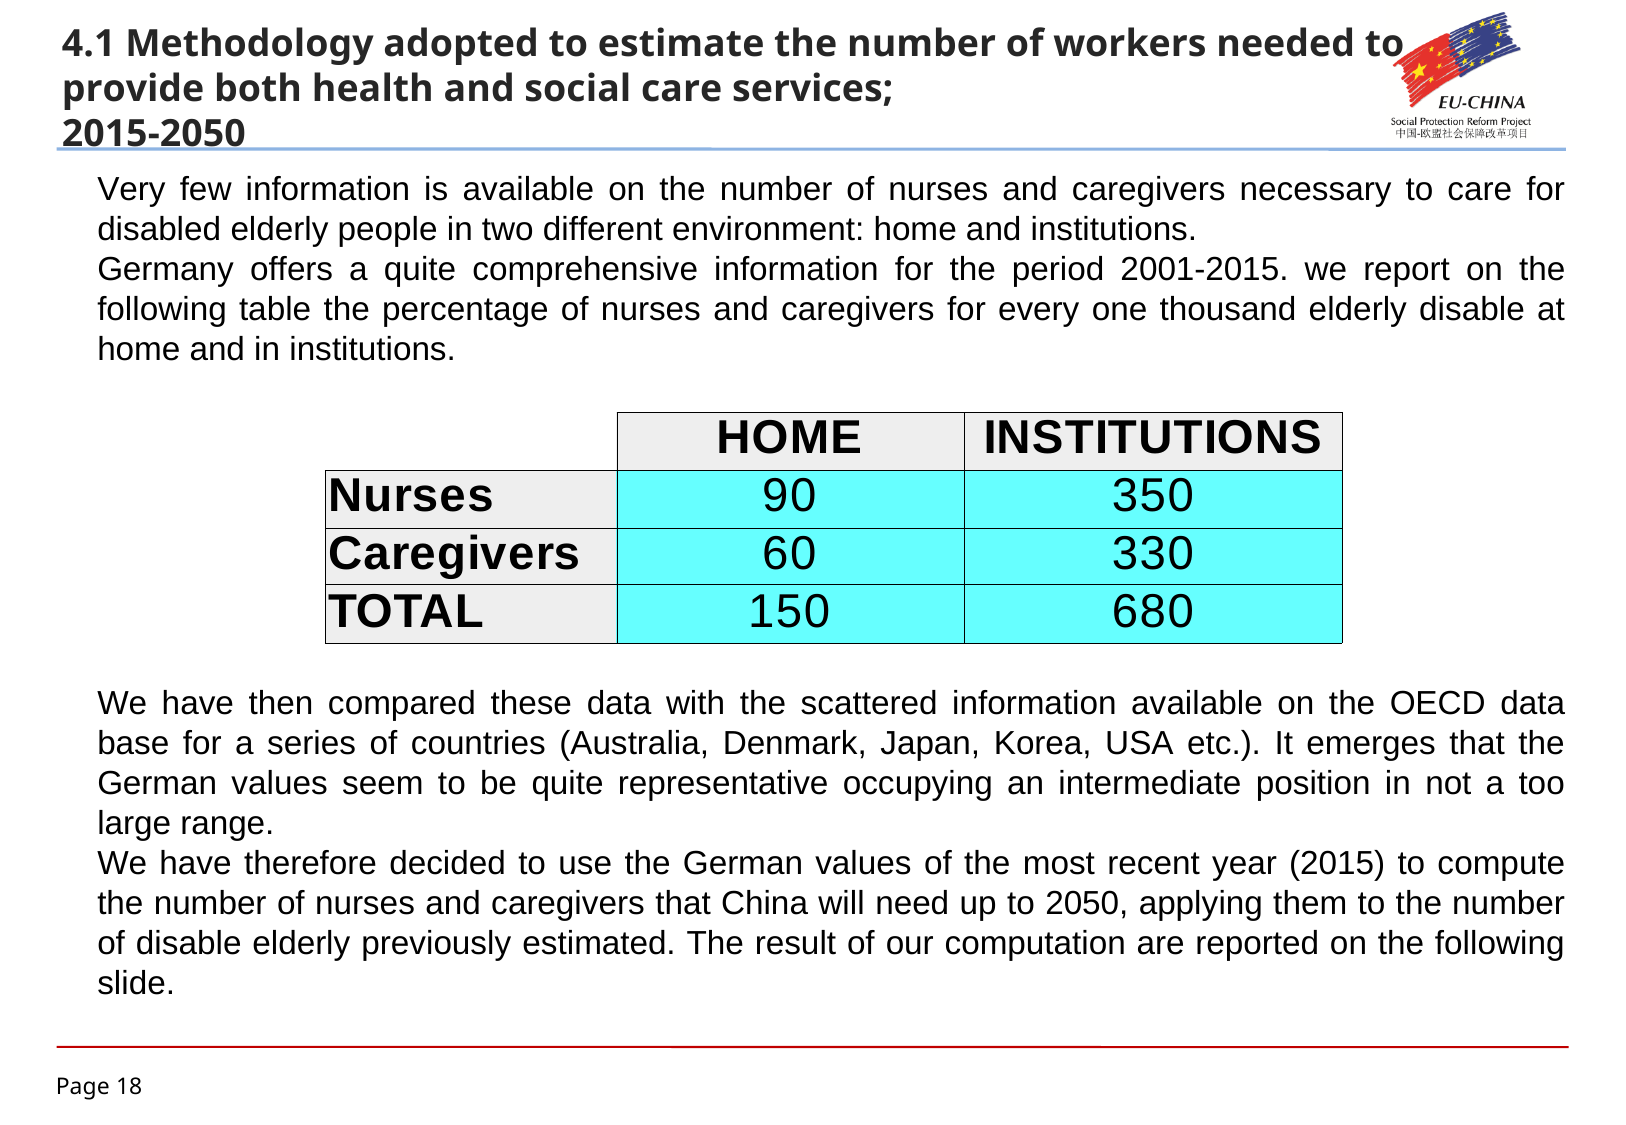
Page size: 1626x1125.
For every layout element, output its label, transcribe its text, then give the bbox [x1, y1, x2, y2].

picture [324, 411, 1347, 647]
text_box 4.1 Methodology adopted to estimate the number of workers needed to provide both health and social care services; 2015-2050 [47, 11, 1477, 118]
picture [1386, 0, 1536, 147]
text_box Very few information is available on the number of nurses and caregivers necessary to care for disabled elderly people in two different environment: home and institutions. Germany offers a quite comprehensive information for the period 2001-2015. we report on the following table the percentage of nurses and caregivers for every one thousand elderly disable at home and in institutions. We have then compared these data with the scattered information available on the OECD data base for a series of countries (Australia, Denmark, Japan, Korea, USA etc.). It emerges that the German values seem to be quite representative occupying an intermediate position in not a too large range. We have therefore decided to use the German values of the most recent year (2015) to compute the number of nurses and caregivers that China will need up to 2050, applying them to the number of disable elderly previously estimated. The result of our computation are reported on the following slide. [82, 159, 1583, 1040]
